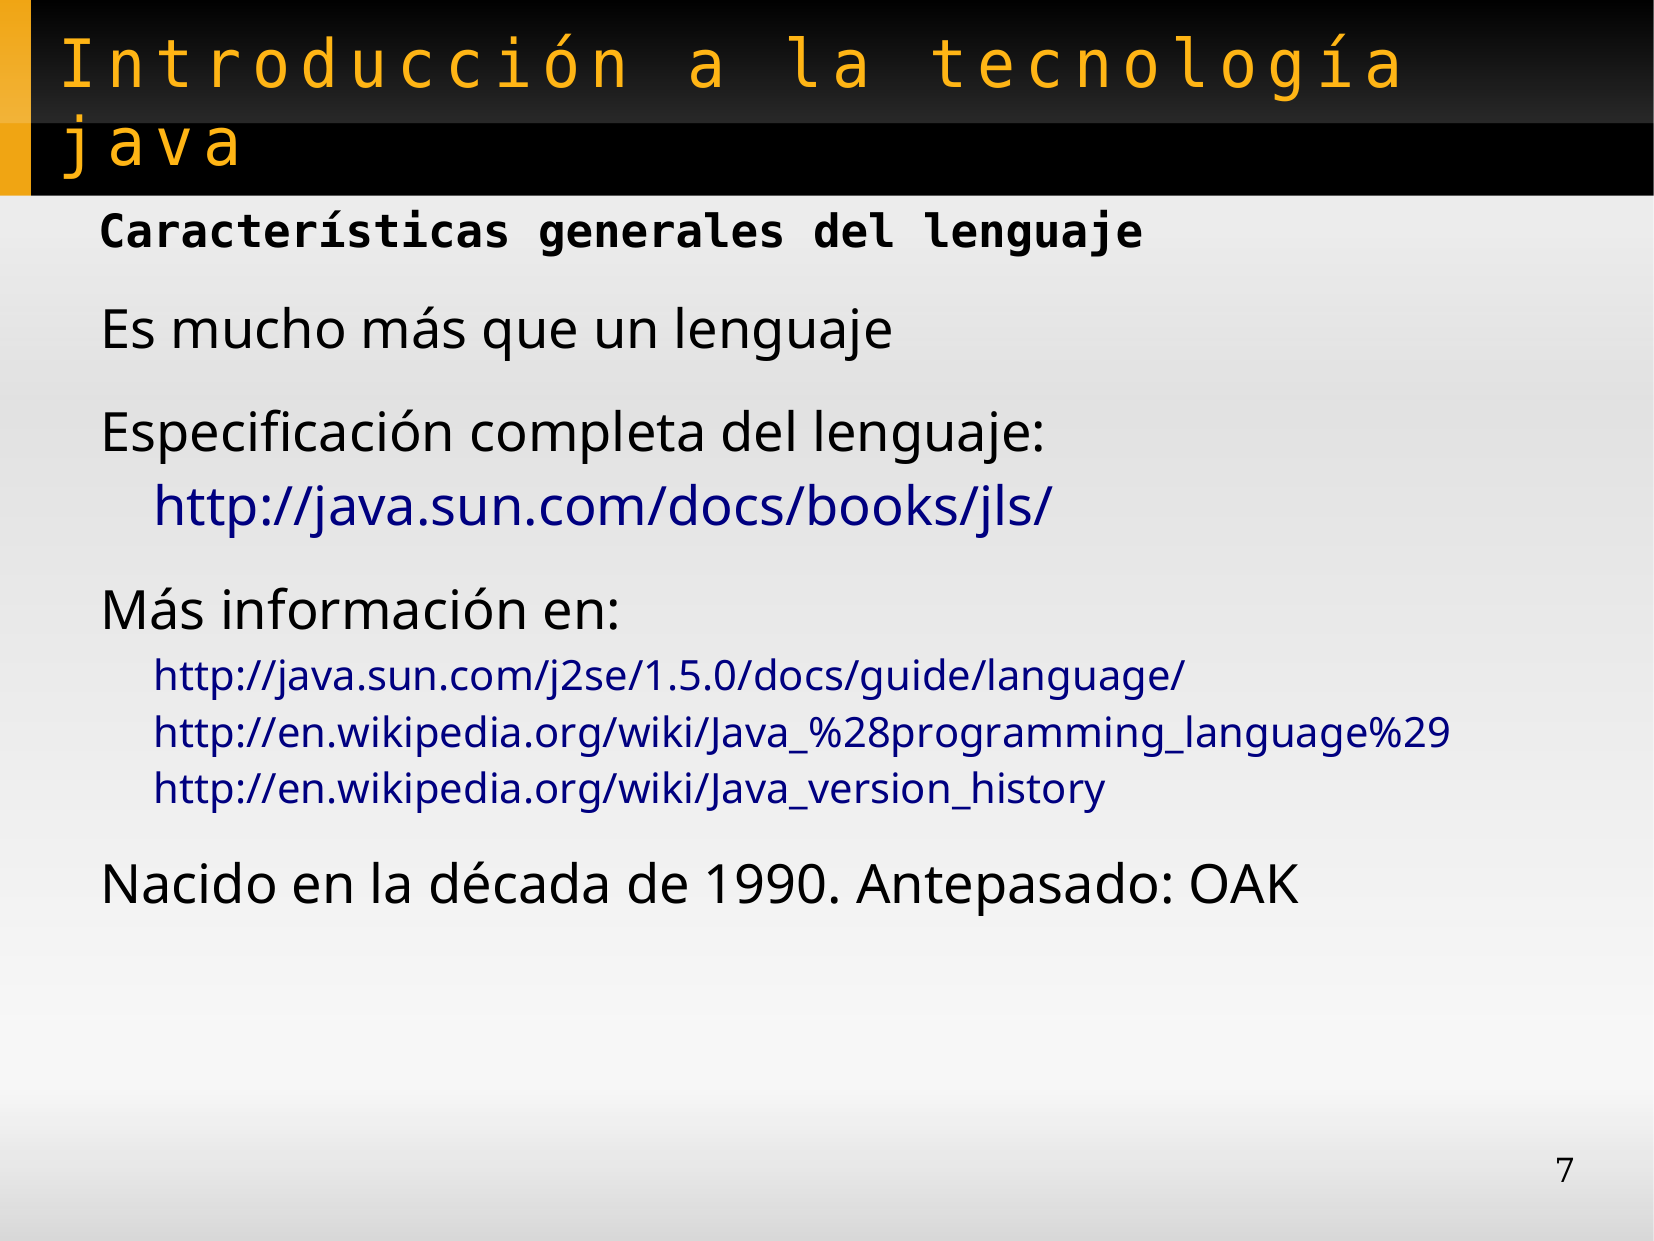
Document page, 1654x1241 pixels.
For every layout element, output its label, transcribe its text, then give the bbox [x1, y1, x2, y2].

text_box Características generales del lenguaje [83, 197, 1158, 266]
list Es mucho más que un lenguaje Especificación completa del lenguaje: http://java.sun.com/docs/books/jls/ Más información en: http://java.sun.com/j2se/1.5.0/docs/guide/language/ http://en.wikipedia.org/wiki/Java_%28programming_language%29 http://en.wikipedia.org/wiki/Java_version_history Nacido en la década de 1990. Antepasado: OAK [82, 290, 1571, 1109]
picture [0, 0, 1654, 1241]
title Introducción a la tecnología java [59, 25, 1595, 182]
